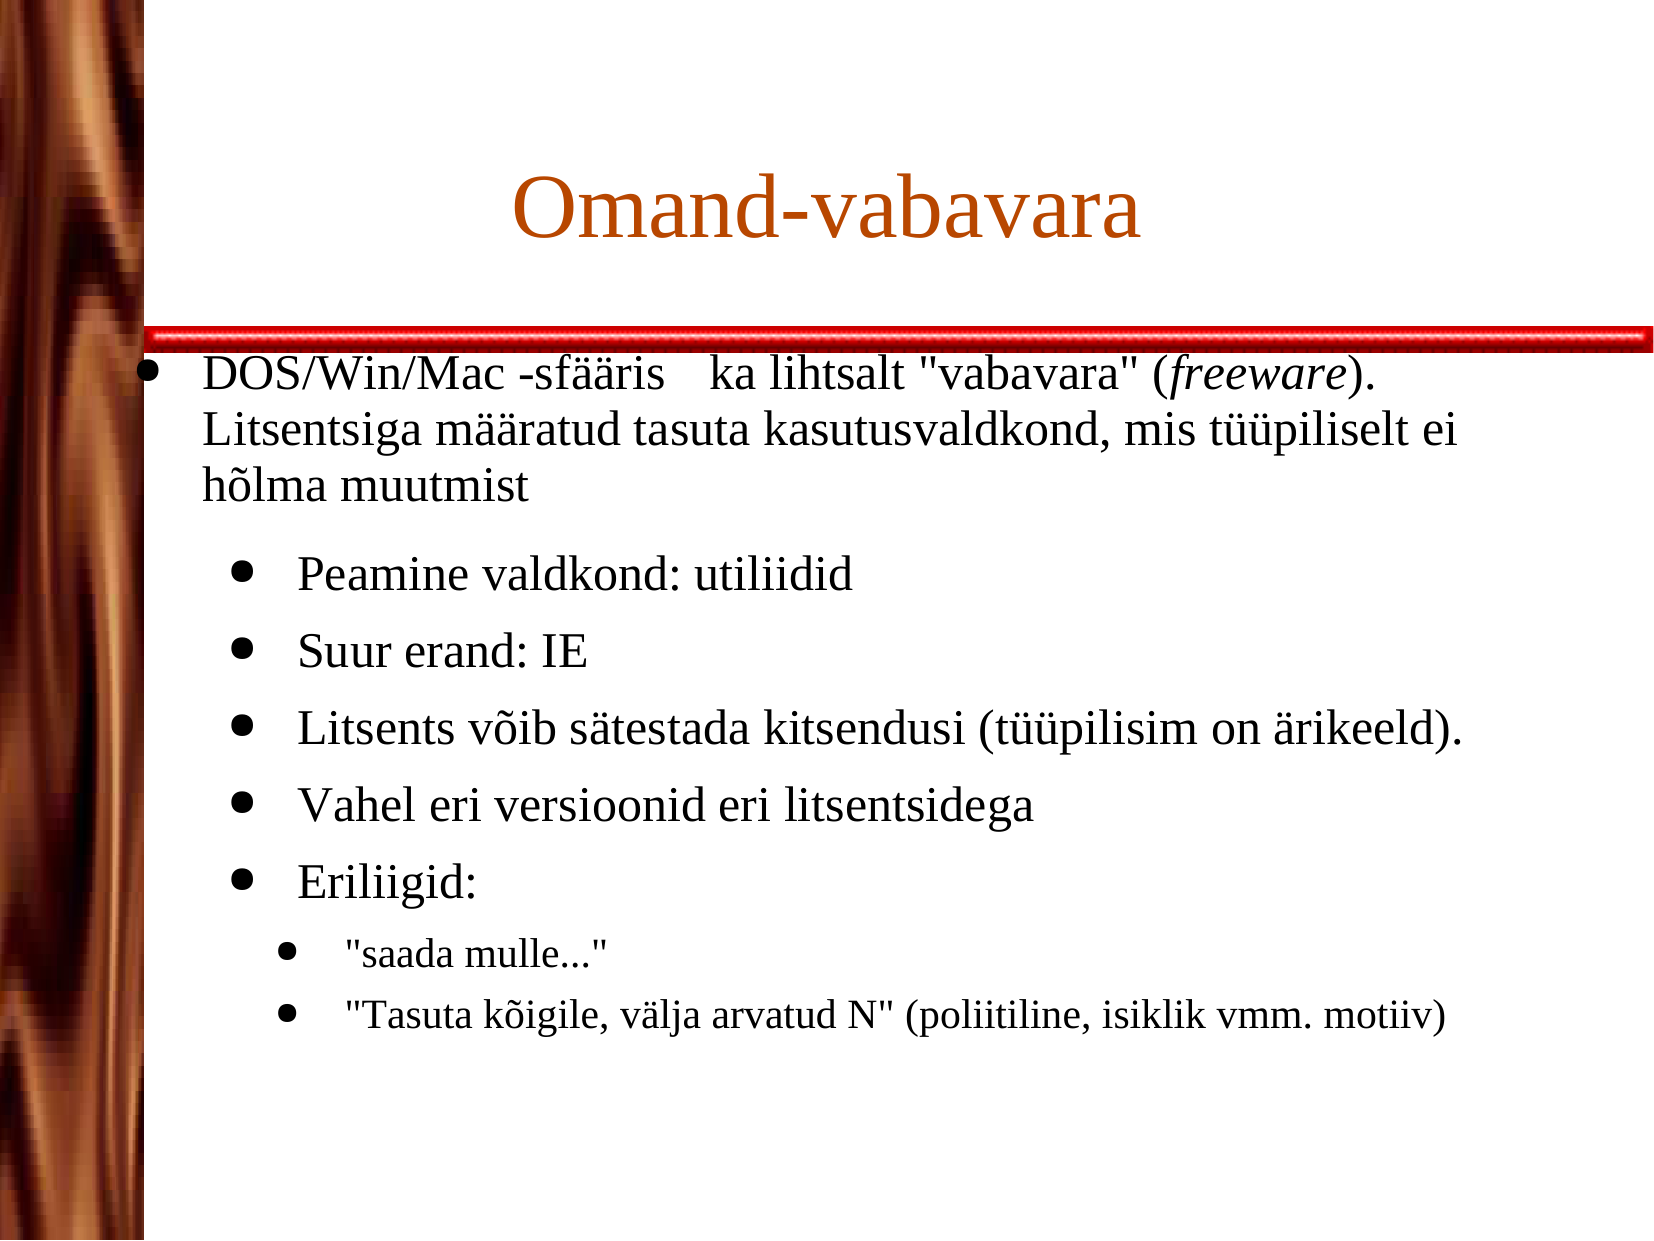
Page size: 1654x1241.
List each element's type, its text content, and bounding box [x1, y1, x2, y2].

list DOS/Win/Mac -sfääris ka lihtsalt "vabavara" (freeware). Litsentsiga määratud tasuta kasutusvaldkond, mis tüüpiliselt ei hõlma muutmist Peamine valdkond: utiliidid Suur erand: IE Litsents võib sätestada kitsendusi (tüüpilisim on ärikeeld). Vahel eri versioonid eri litsentsidega Eriliigid: "saada mulle..." "Tasuta kõigile, välja arvatud N" (poliitiline, isiklik vmm. motiiv) [121, 344, 1533, 1126]
picture [0, 0, 1654, 1240]
title Omand-vabavara [121, 100, 1533, 312]
